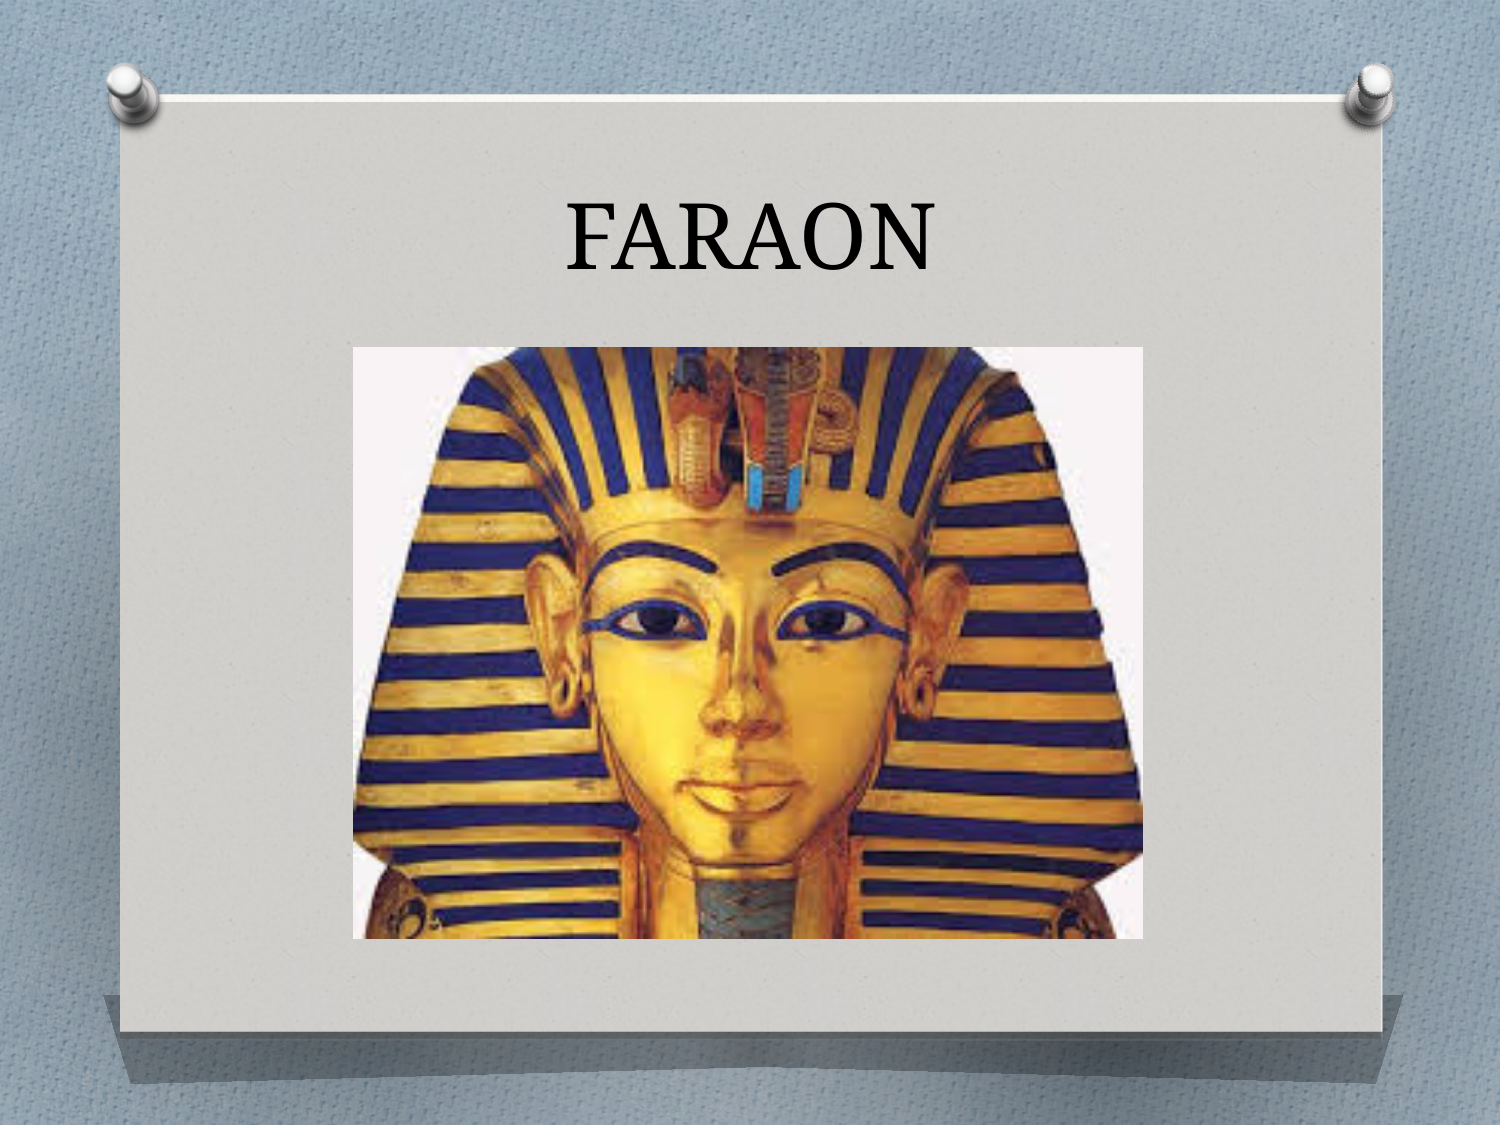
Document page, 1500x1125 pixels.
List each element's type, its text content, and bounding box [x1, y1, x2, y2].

picture [353, 347, 1143, 939]
title FARAON [179, 134, 1323, 332]
picture [0, 0, 1500, 231]
